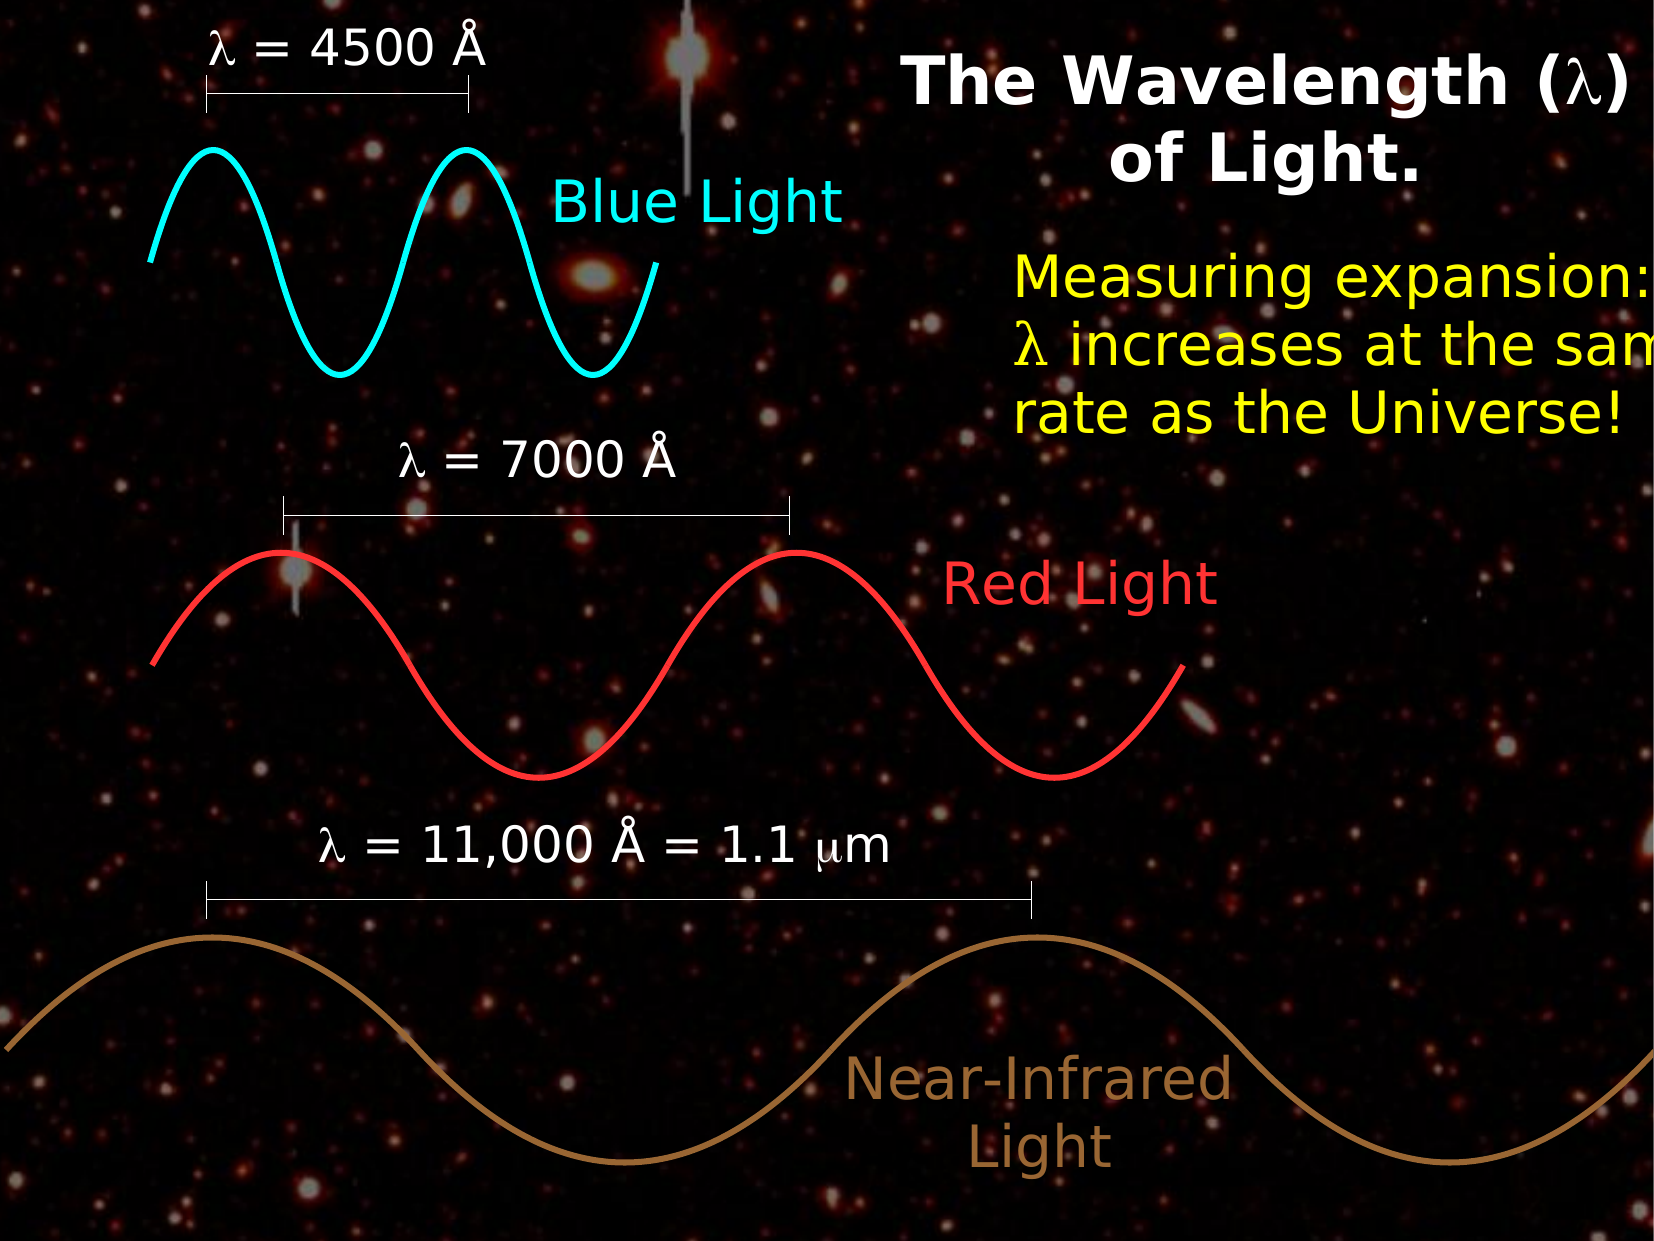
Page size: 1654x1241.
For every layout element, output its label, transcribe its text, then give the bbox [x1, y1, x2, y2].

picture [0, 0, 1654, 1241]
text_box Near-Infrared Light [843, 1045, 1236, 1182]
text_box l = 4500 Å [208, 18, 488, 85]
text_box l = 7000 Å [398, 431, 678, 497]
text_box Measuring expansion: λ increases at the same rate as the Universe! [1012, 243, 1643, 447]
text_box Red Light [941, 550, 1219, 618]
text_box l = 11,000 Å = 1.1 mm [318, 815, 893, 882]
text_box Blue Light [550, 168, 844, 237]
text_box The Wavelength (l) of Light. [900, 42, 1634, 208]
